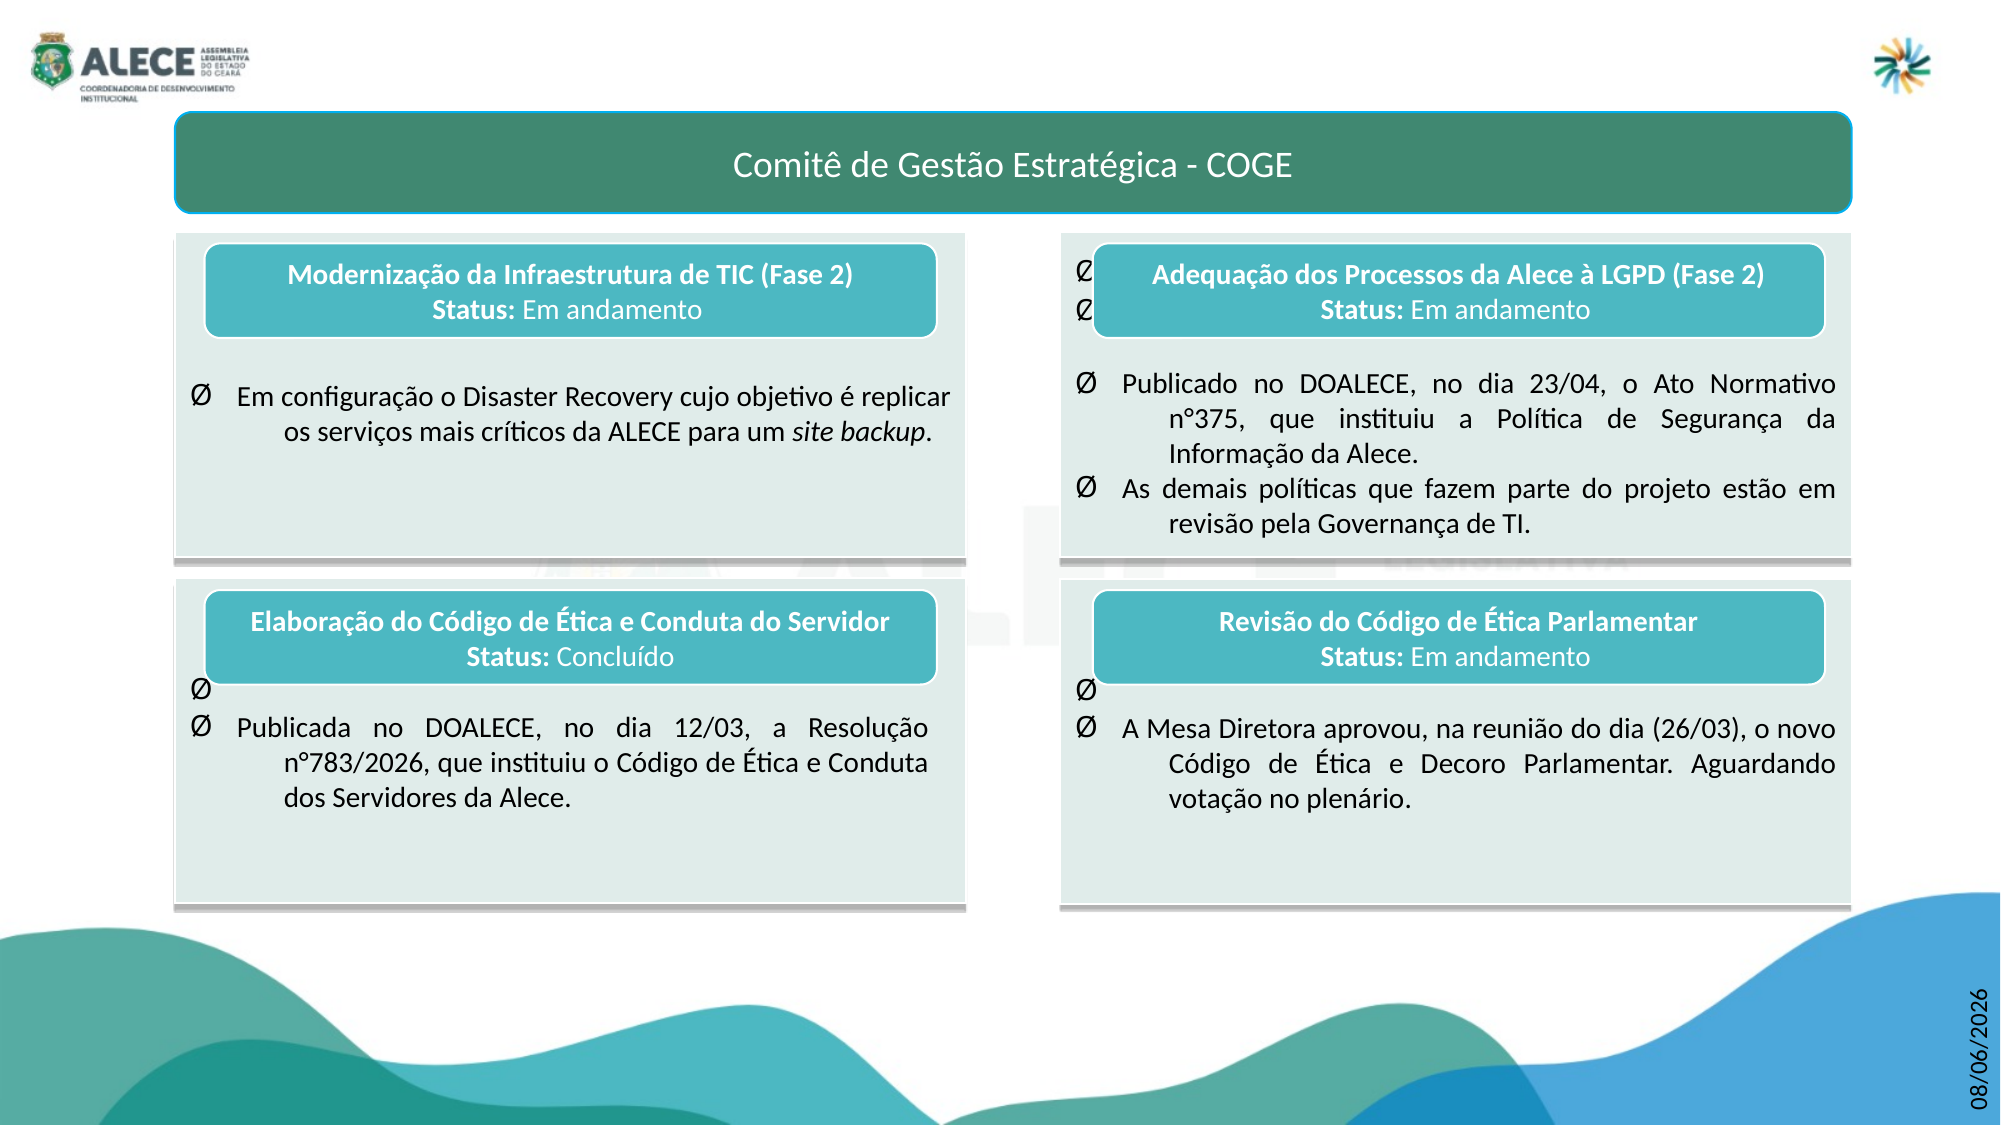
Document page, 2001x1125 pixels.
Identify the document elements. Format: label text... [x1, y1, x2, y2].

text_box Elaboração do Código de Ética e Conduta do Servidor Status: Concluído [204, 590, 937, 685]
text_box Modernização da Infraestrutura de TIC (Fase 2) Status: Em andamento [204, 243, 937, 338]
text_box Publicada no DOALECE, no dia 12/03, a Resolução n°783/2026, que instituiu o Código de Ética e Conduta dos Servidores da Alece. [175, 578, 966, 903]
text_box Publicado no DOALECE, no dia 23/04, o Ato Normativo n°375, que instituiu a Política de Segurança da Informação da Alece. As demais políticas que fazem parte do projeto estão em revisão pela Governança de TI. [1060, 232, 1852, 557]
text_box A Mesa Diretora aprovou, na reunião do dia (26/03), o novo Código de Ética e Decoro Parlamentar. Aguardando votação no plenário. [1060, 579, 1852, 904]
text_box Em configuração o Disaster Recovery cujo objetivo é replicar os serviços mais críticos da ALECE para um site backup. [175, 232, 966, 557]
text_box Comitê de Gestão Estratégica - COGE [174, 112, 1852, 214]
text_box Adequação dos Processos da Alece à LGPD (Fase 2) Status: Em andamento [1092, 243, 1826, 338]
text_box Revisão do Código de Ética Parlamentar Status: Em andamento [1092, 590, 1826, 685]
text_box 08/06/2026 [1954, 972, 2000, 1125]
